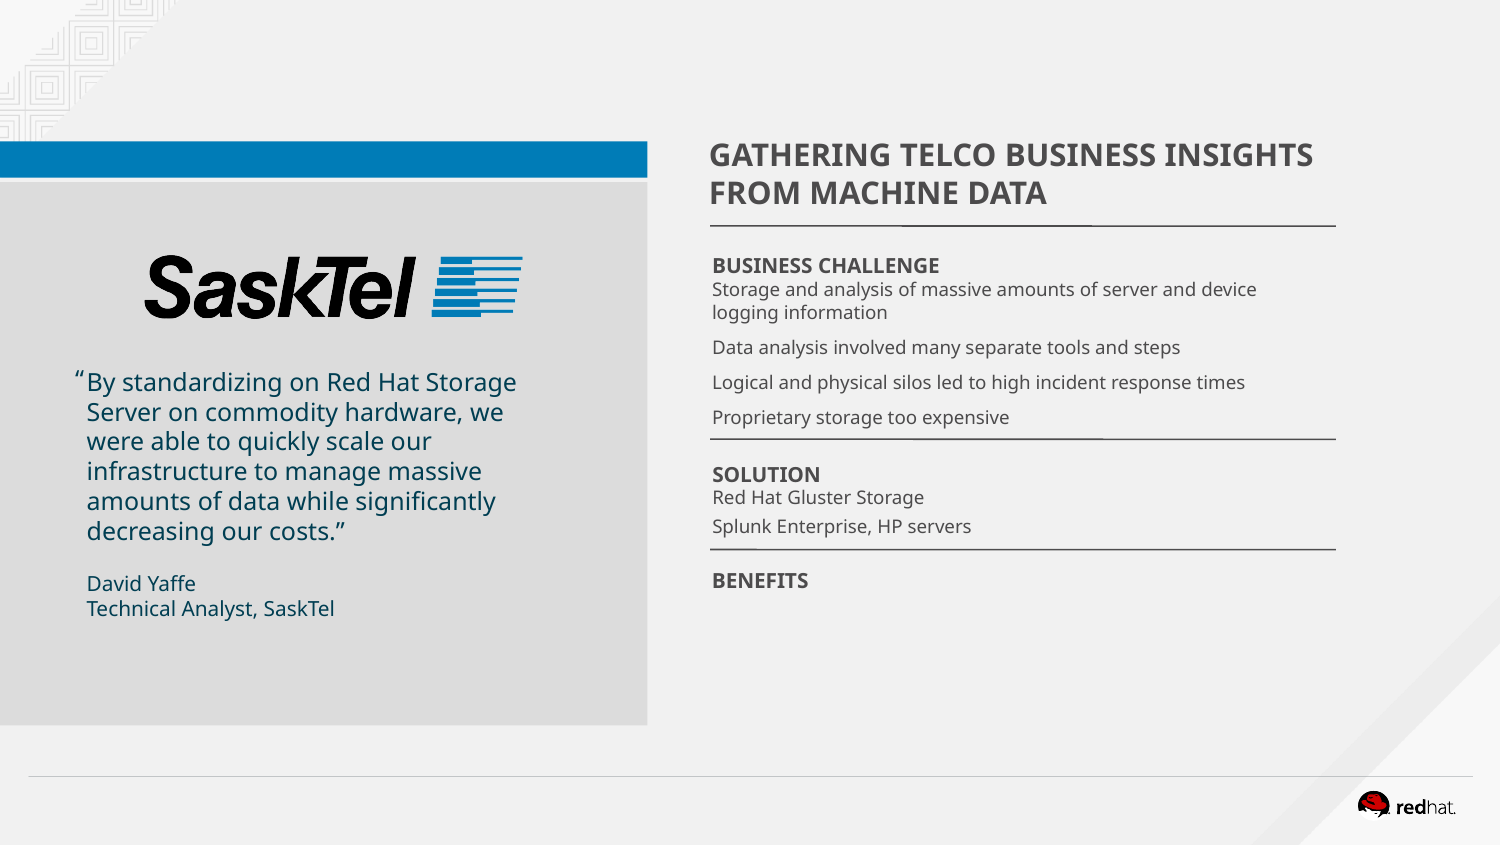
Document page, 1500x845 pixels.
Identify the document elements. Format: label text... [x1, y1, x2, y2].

text_box BUSINESS CHALLENGE Storage and analysis of massive amounts of server and device logging information Data analysis involved many separate tools and steps Logical and physical silos led to high incident response times Proprietary storage too expensive [703, 248, 1326, 417]
text_box By standardizing on Red Hat Storage Server on commodity hardware, we were able to quickly scale our infrastructure to manage massive amounts of data while significantly decreasing our costs.” David Yaffe Technical Analyst, SaskTel [77, 361, 573, 661]
text_box BENEFITS [702, 563, 1273, 801]
text_box “ [75, 370, 104, 407]
text_box [0, 141, 648, 178]
text_box GATHERING TELCO BUSINESS INSIGHTS FROM MACHINE DATA [699, 131, 1326, 223]
text_box SOLUTION Red Hat Gluster Storage Splunk Enterprise, HP servers [703, 456, 1371, 534]
text_box [0, 182, 648, 726]
picture [0, 0, 1500, 845]
